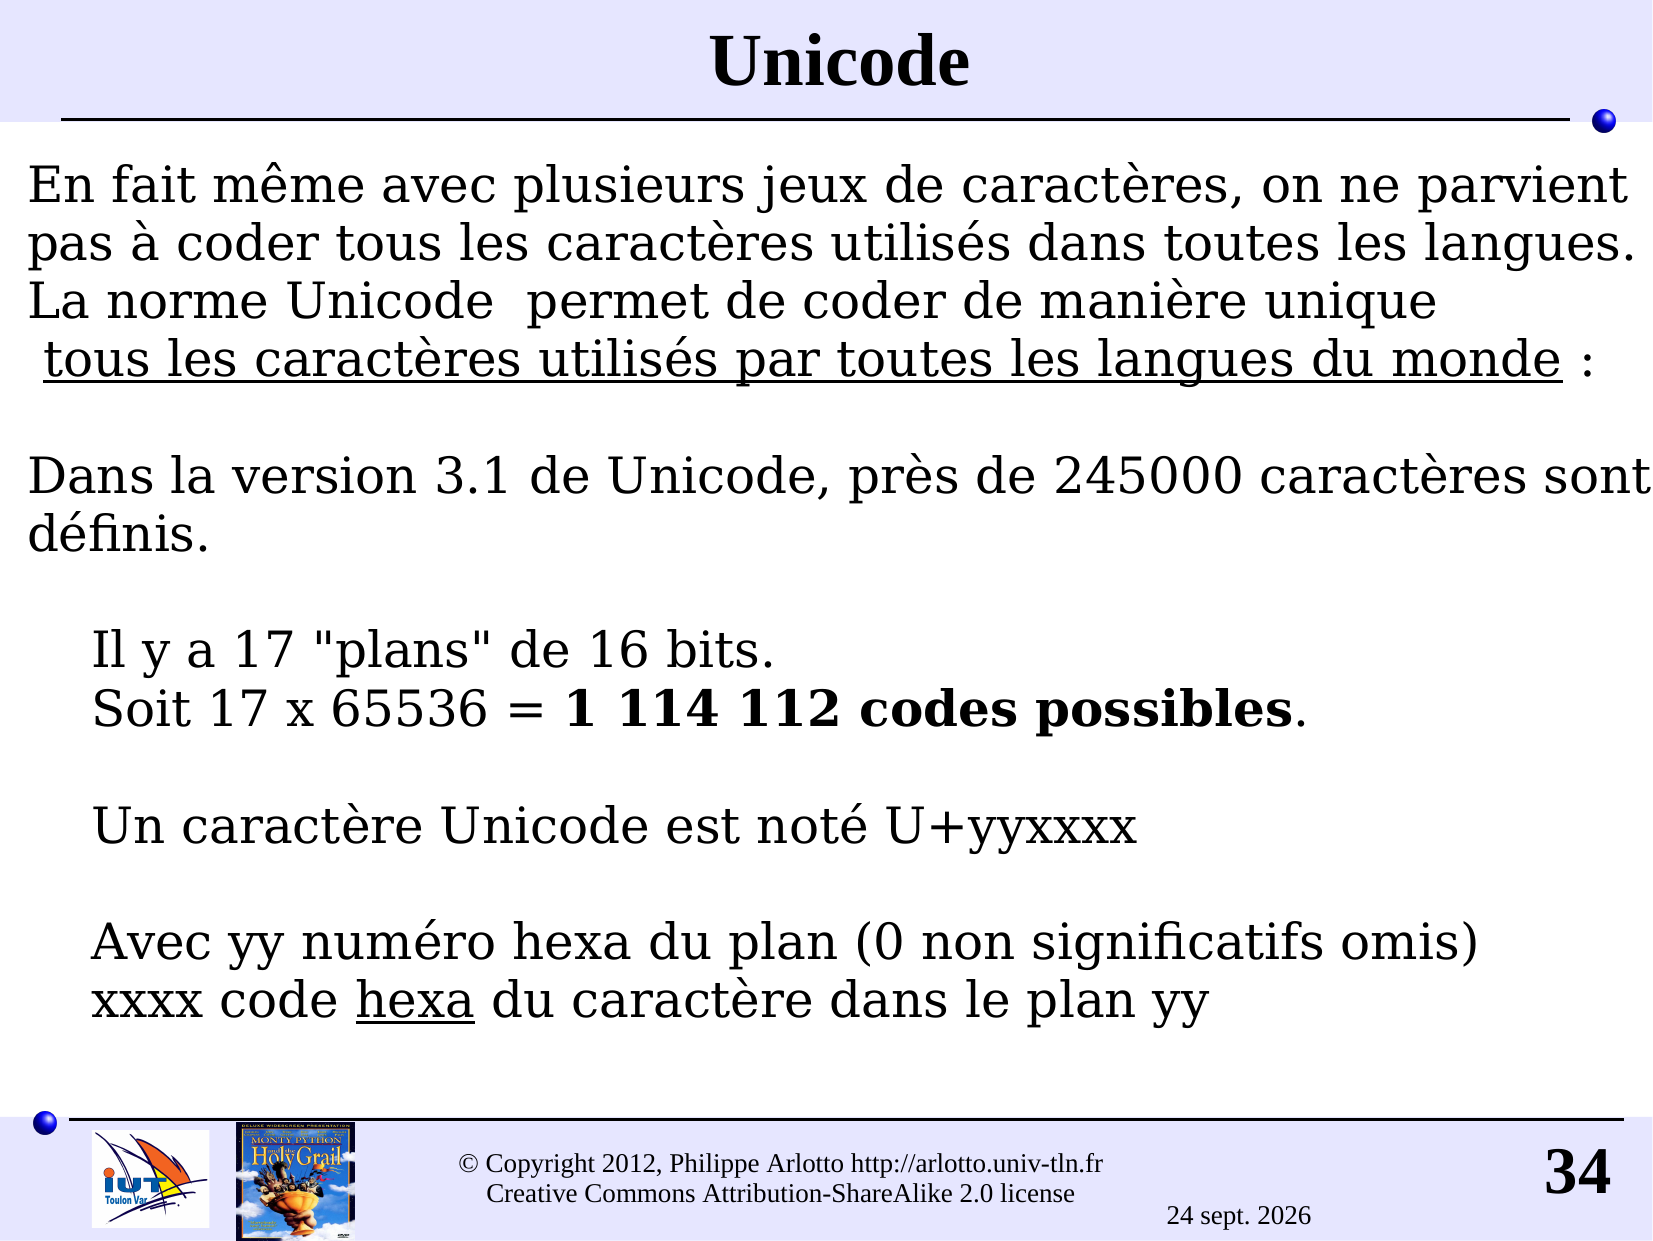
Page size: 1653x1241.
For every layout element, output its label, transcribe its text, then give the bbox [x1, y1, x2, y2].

text_box En fait même avec plusieurs jeux de caractères, on ne parvient pas à coder tous les caractères utilisés dans toutes les langues. La norme Unicode permet de coder de manière unique tous les caractères utilisés par toutes les langues du monde : Dans la version 3.1 de Unicode, près de 245000 caractères sont définis. Il y a 17 "plans" de 16 bits. Soit 17 x 65536 = 1 114 112 codes possibles. Un caractère Unicode est noté U+yyxxxx Avec yy numéro hexa du plan (0 non significatifs omis) xxxx code hexa du caractère dans le plan yy [27, 155, 1653, 1093]
picture [236, 1122, 355, 1241]
title Unicode [95, 14, 1585, 107]
